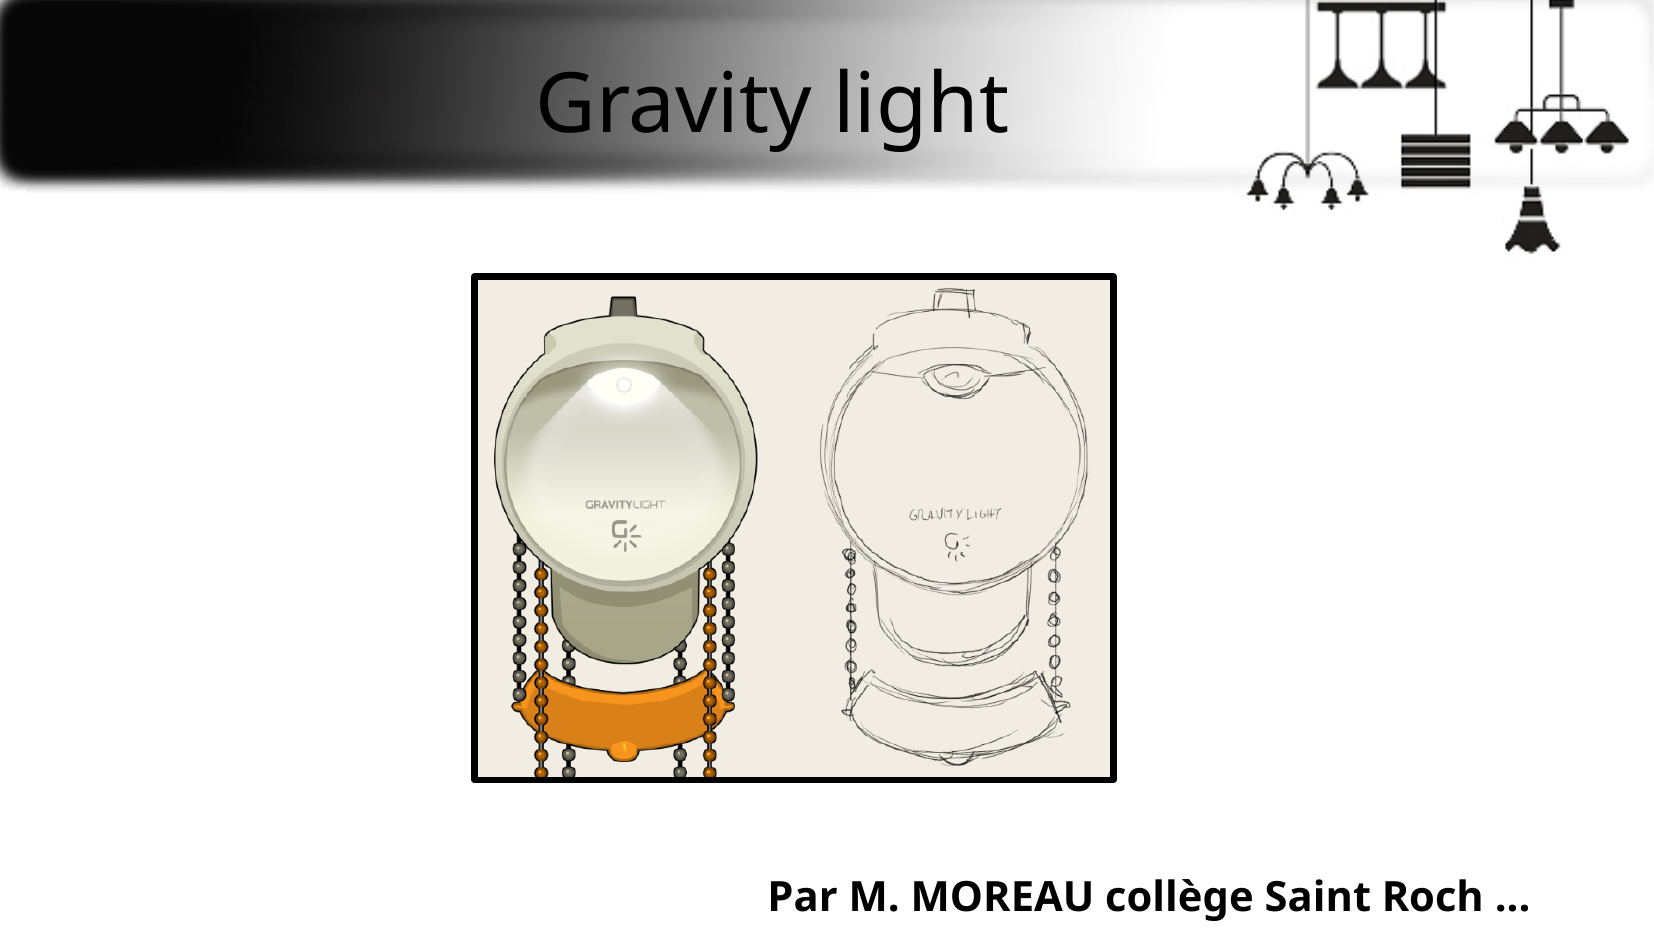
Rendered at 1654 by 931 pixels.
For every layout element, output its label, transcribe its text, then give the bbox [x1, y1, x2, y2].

picture [0, 0, 1654, 931]
text_box Gravity light [195, 35, 1351, 166]
title Par M. MOREAU collège Saint Roch ... [645, 835, 1654, 931]
